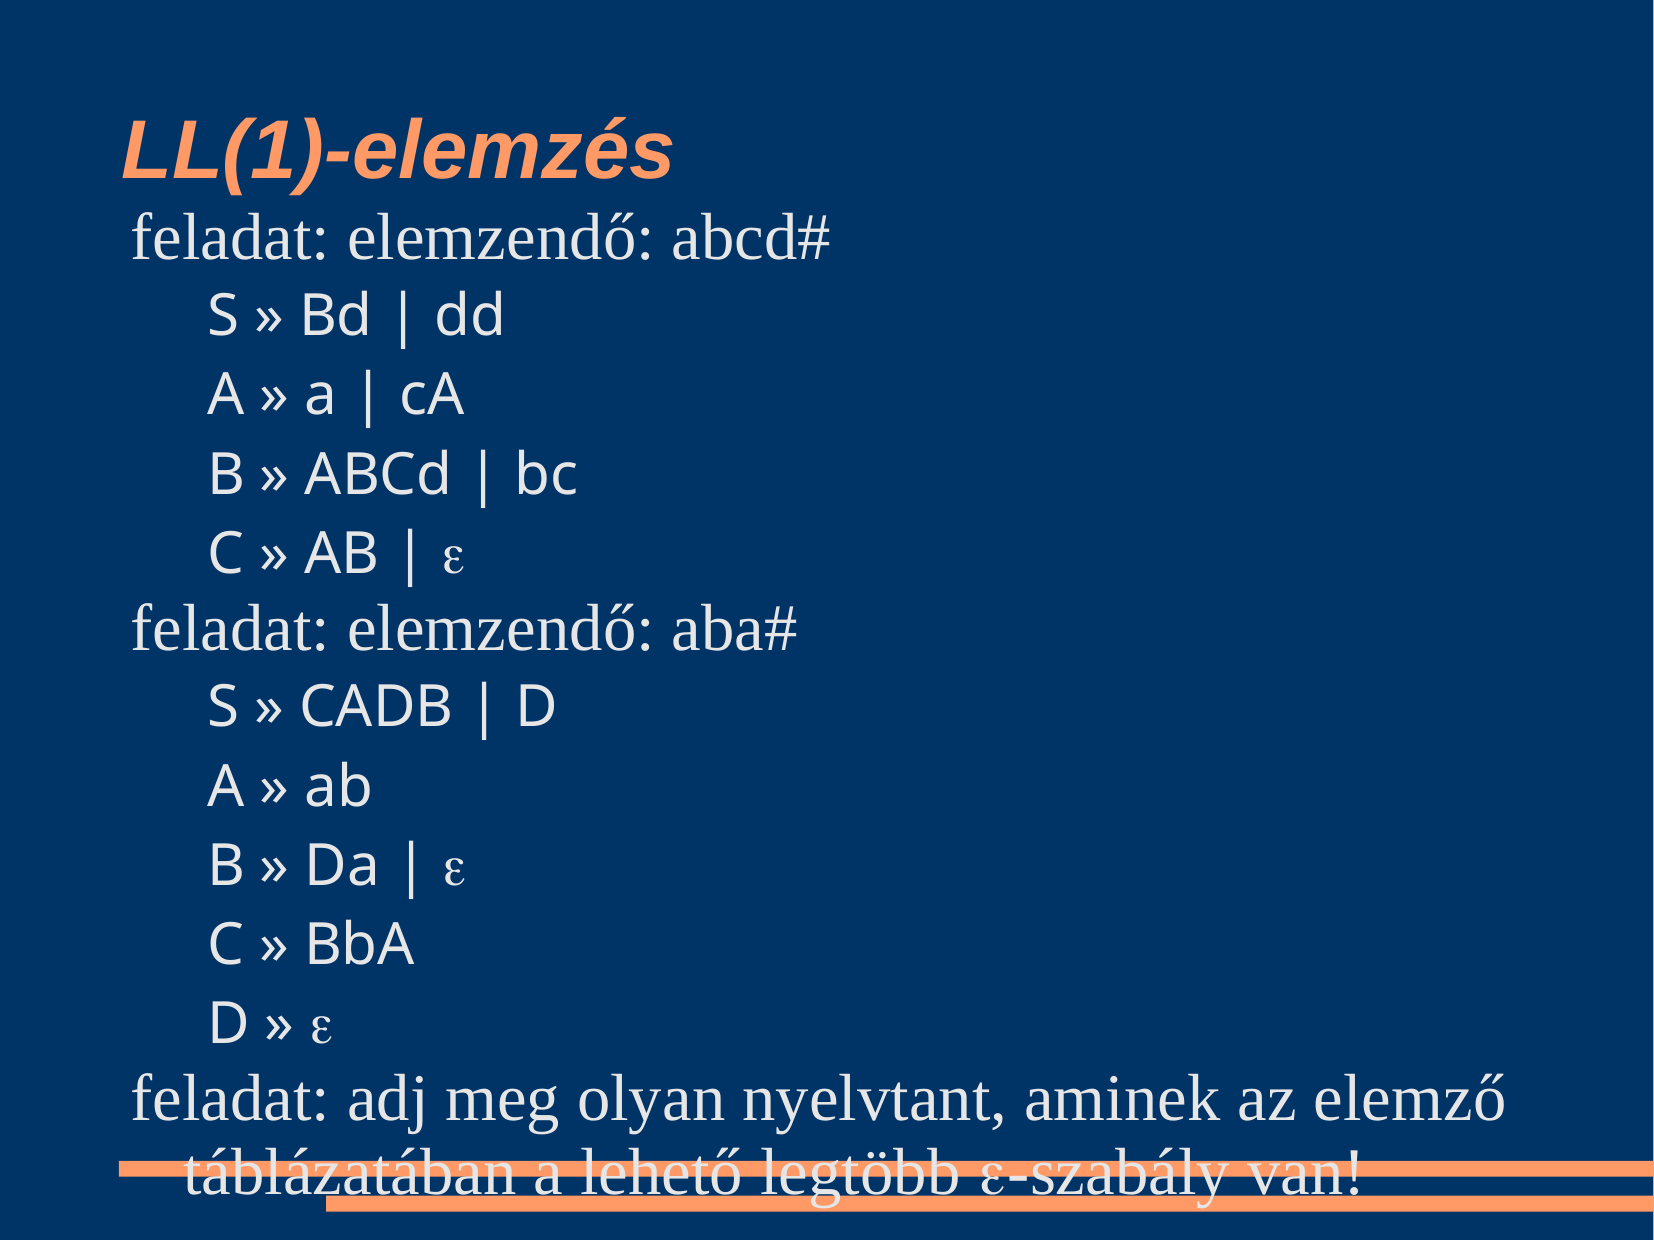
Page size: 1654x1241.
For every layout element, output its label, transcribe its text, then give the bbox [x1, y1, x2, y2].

list feladat: elemzendő: abcd# S » Bd | dd A » a | cA B » ABCd | bc C » AB | e feladat: elemzendő: aba# S » CADB | D A » ab B » Da | e C » BbA D » e feladat: adj meg olyan nyelvtant, aminek az elemző táblázatában a lehető legtöbb e-szabály van! [112, 199, 1576, 1163]
title LL(1)-elemzés [121, 46, 1534, 199]
